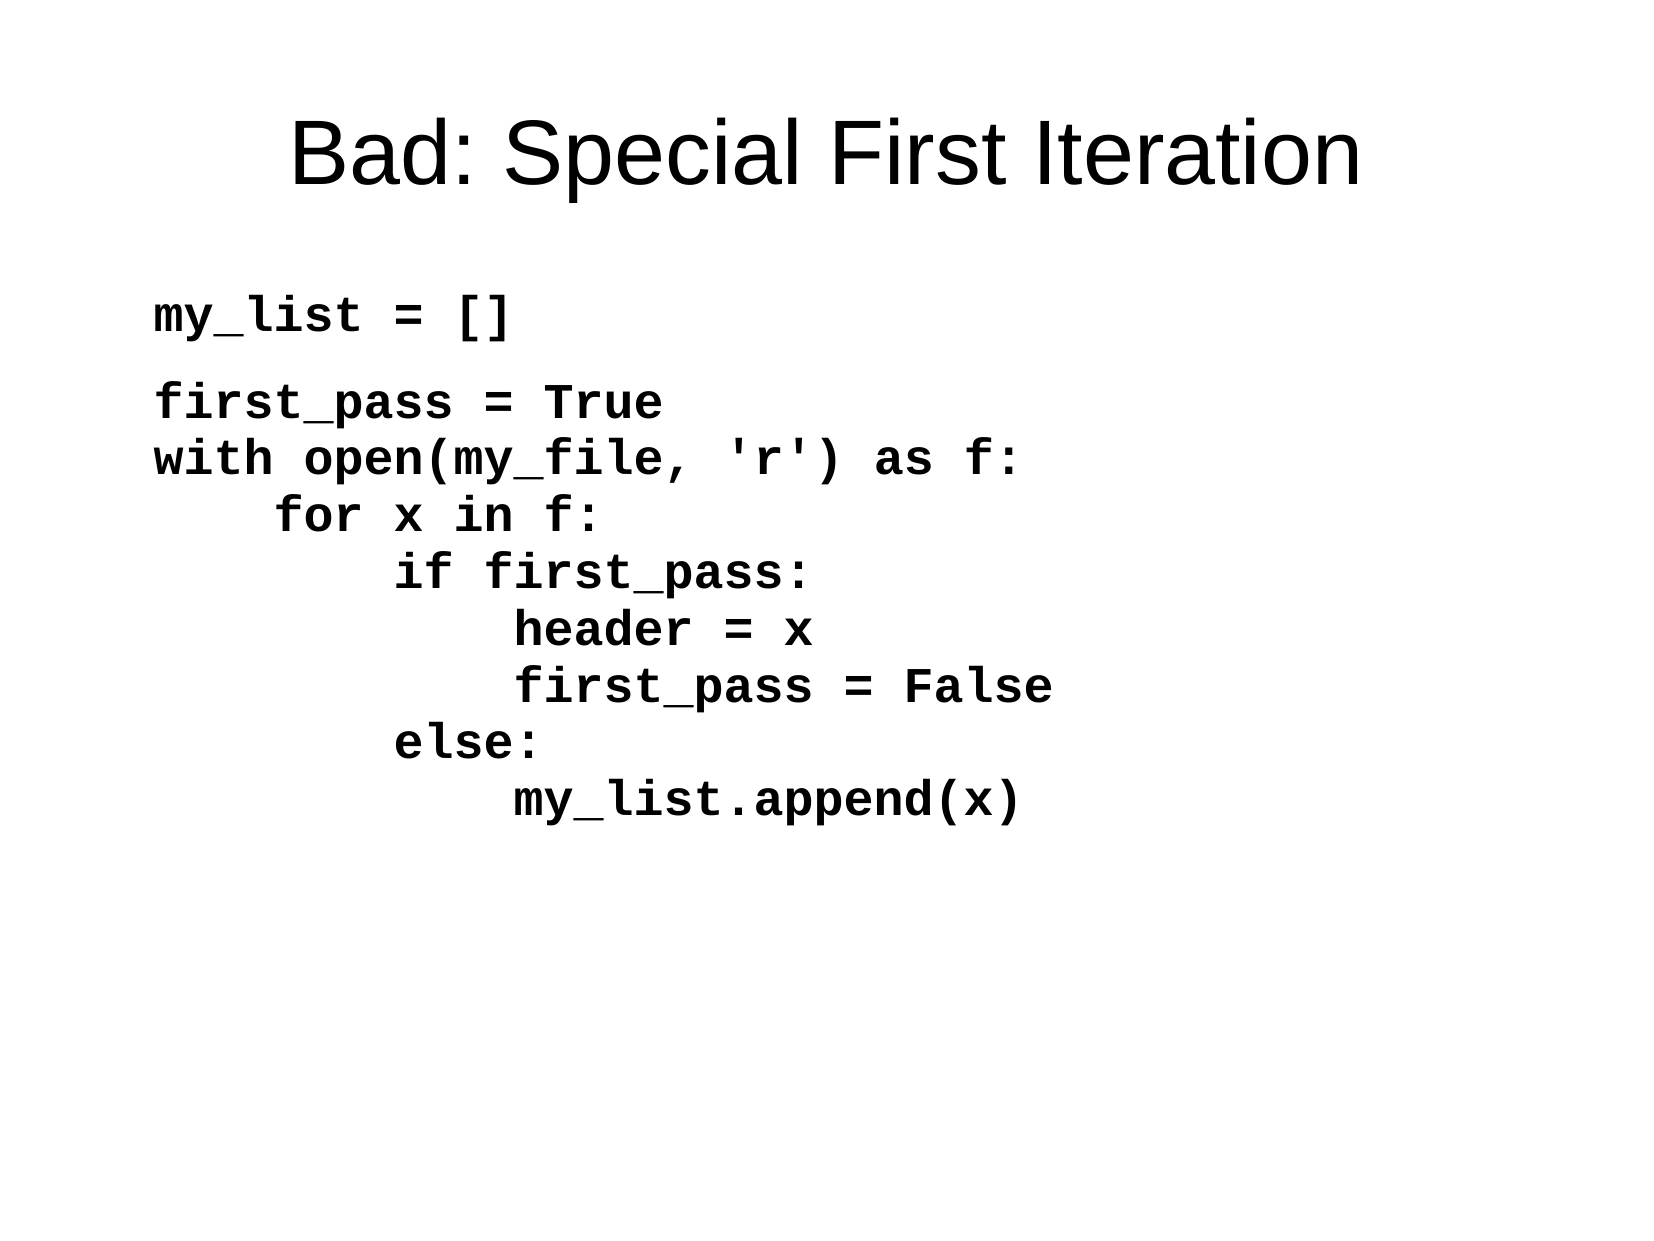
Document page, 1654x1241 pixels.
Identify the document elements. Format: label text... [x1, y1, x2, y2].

list my_list = [] first_pass = True with open(my_file, 'r') as f: for x in f: if first_pass: header = x first_pass = False else: my_list.append(x) [82, 290, 1571, 1010]
title Bad: Special First Iteration [82, 49, 1571, 257]
